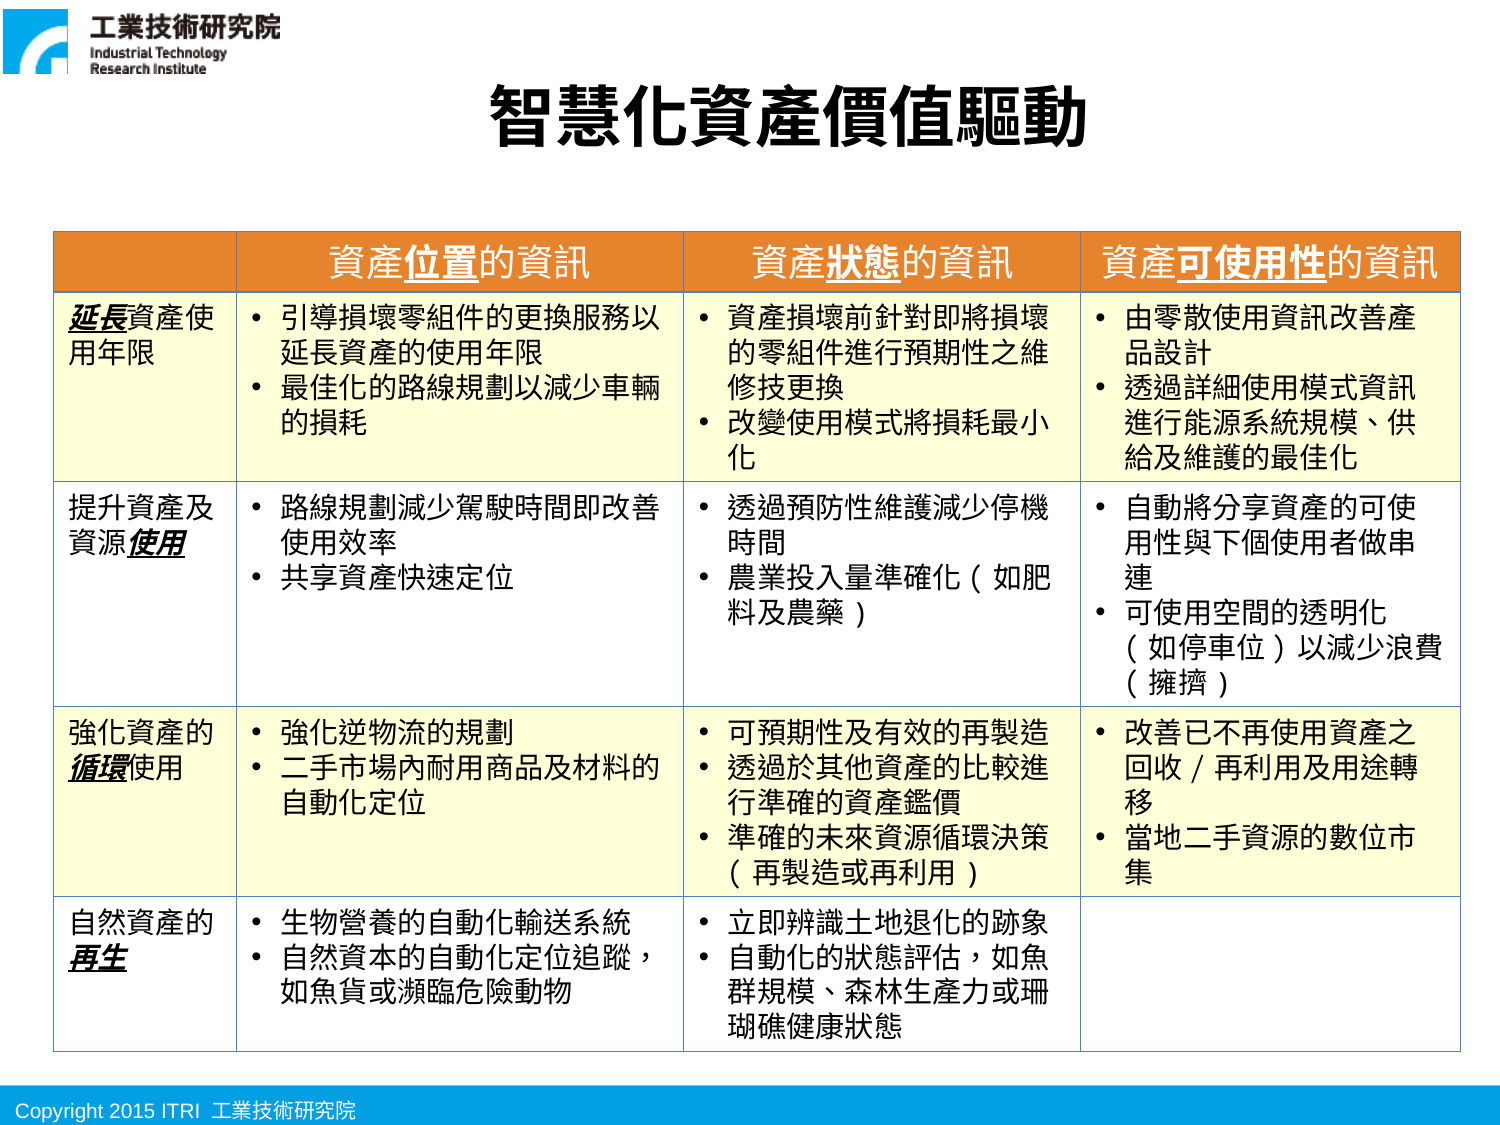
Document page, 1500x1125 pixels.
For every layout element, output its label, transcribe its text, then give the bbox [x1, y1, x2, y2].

table_header 資產位置的資訊 [237, 232, 683, 291]
table_cell 引導損壞零組件的更換服務以延長資產的使用年限 最佳化的路線規劃以減少車輛的損耗 [237, 293, 683, 481]
table_cell 路線規劃減少駕駛時間即改善使用效率 共享資產快速定位 [237, 482, 683, 706]
table_cell 立即辨識土地退化的跡象 自動化的狀態評估，如魚群規模、森林生產力或珊瑚礁健康狀態 [684, 897, 1080, 1051]
table_cell 自動將分享資產的可使用性與下個使用者做串連 可使用空間的透明化(如停車位)以減少浪費(擁擠) [1081, 482, 1460, 706]
picture [19, 9, 280, 74]
table_cell 延長資產使用年限 [54, 293, 236, 481]
table_cell 提升資產及資源使用 [54, 482, 236, 706]
table_cell [1081, 897, 1460, 1051]
table_cell 透過預防性維護減少停機時間 農業投入量準確化(如肥料及農藥) [684, 482, 1080, 706]
table_cell 強化資產的循環使用 [54, 707, 236, 896]
table_header 資產可使用性的資訊 [1081, 232, 1460, 291]
title 智慧化資產價值驅動 [112, 54, 1466, 176]
table_cell 由零散使用資訊改善產品設計 透過詳細使用模式資訊進行能源系統規模、供給及維護的最佳化 [1081, 293, 1460, 481]
table_cell 生物營養的自動化輸送系統 自然資本的自動化定位追蹤，如魚貨或瀕臨危險動物 [237, 897, 683, 1051]
table_cell 資產損壞前針對即將損壞的零組件進行預期性之維修技更換 改變使用模式將損耗最小化 [684, 293, 1080, 481]
table_cell 改善已不再使用資產之回收/再利用及用途轉移 當地二手資源的數位市集 [1081, 707, 1460, 896]
table_header 資產狀態的資訊 [684, 232, 1080, 291]
table_cell 可預期性及有效的再製造 透過於其他資產的比較進行準確的資產鑑價 準確的未來資源循環決策 (再製造或再利用) [684, 707, 1080, 896]
table_cell 自然資產的再生 [54, 897, 236, 1051]
table_cell 強化逆物流的規劃 二手市場內耐用商品及材料的自動化定位 [237, 707, 683, 896]
table_header [54, 232, 236, 291]
